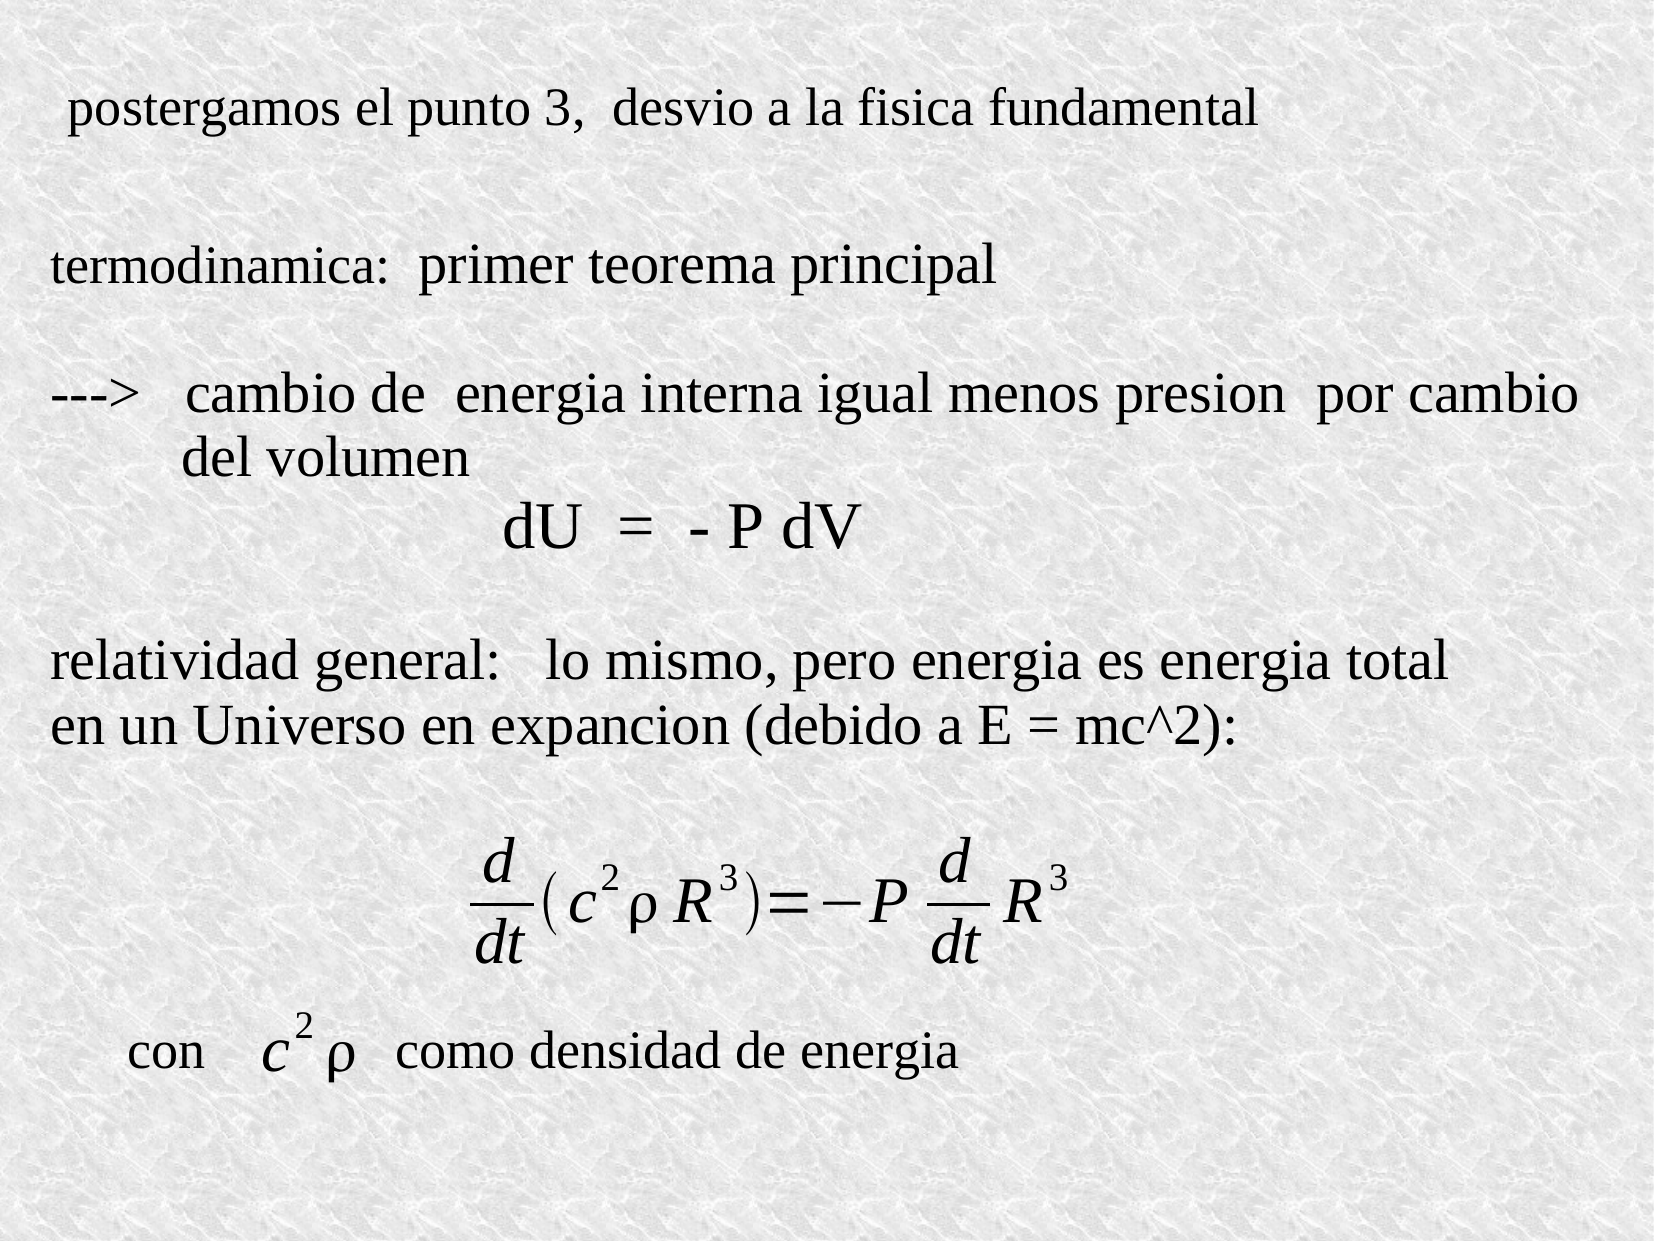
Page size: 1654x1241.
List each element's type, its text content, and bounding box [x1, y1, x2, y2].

text_box como densidad de energia [380, 1012, 976, 1093]
text_box postergamos el punto 3, desvio a la fisica fundamental [52, 69, 1276, 151]
chart [450, 825, 1083, 980]
text_box termodinamica: primer teorema principal ---> cambio de energia interna igual menos presion por cambio del volumen dU = - P dV relatividad general: lo mismo, pero energia es energia total en un Universo en expancion (debido a E = mc^2): [35, 223, 1625, 813]
text_box con [112, 1012, 221, 1093]
picture [0, 0, 1654, 1241]
chart [245, 1006, 376, 1088]
